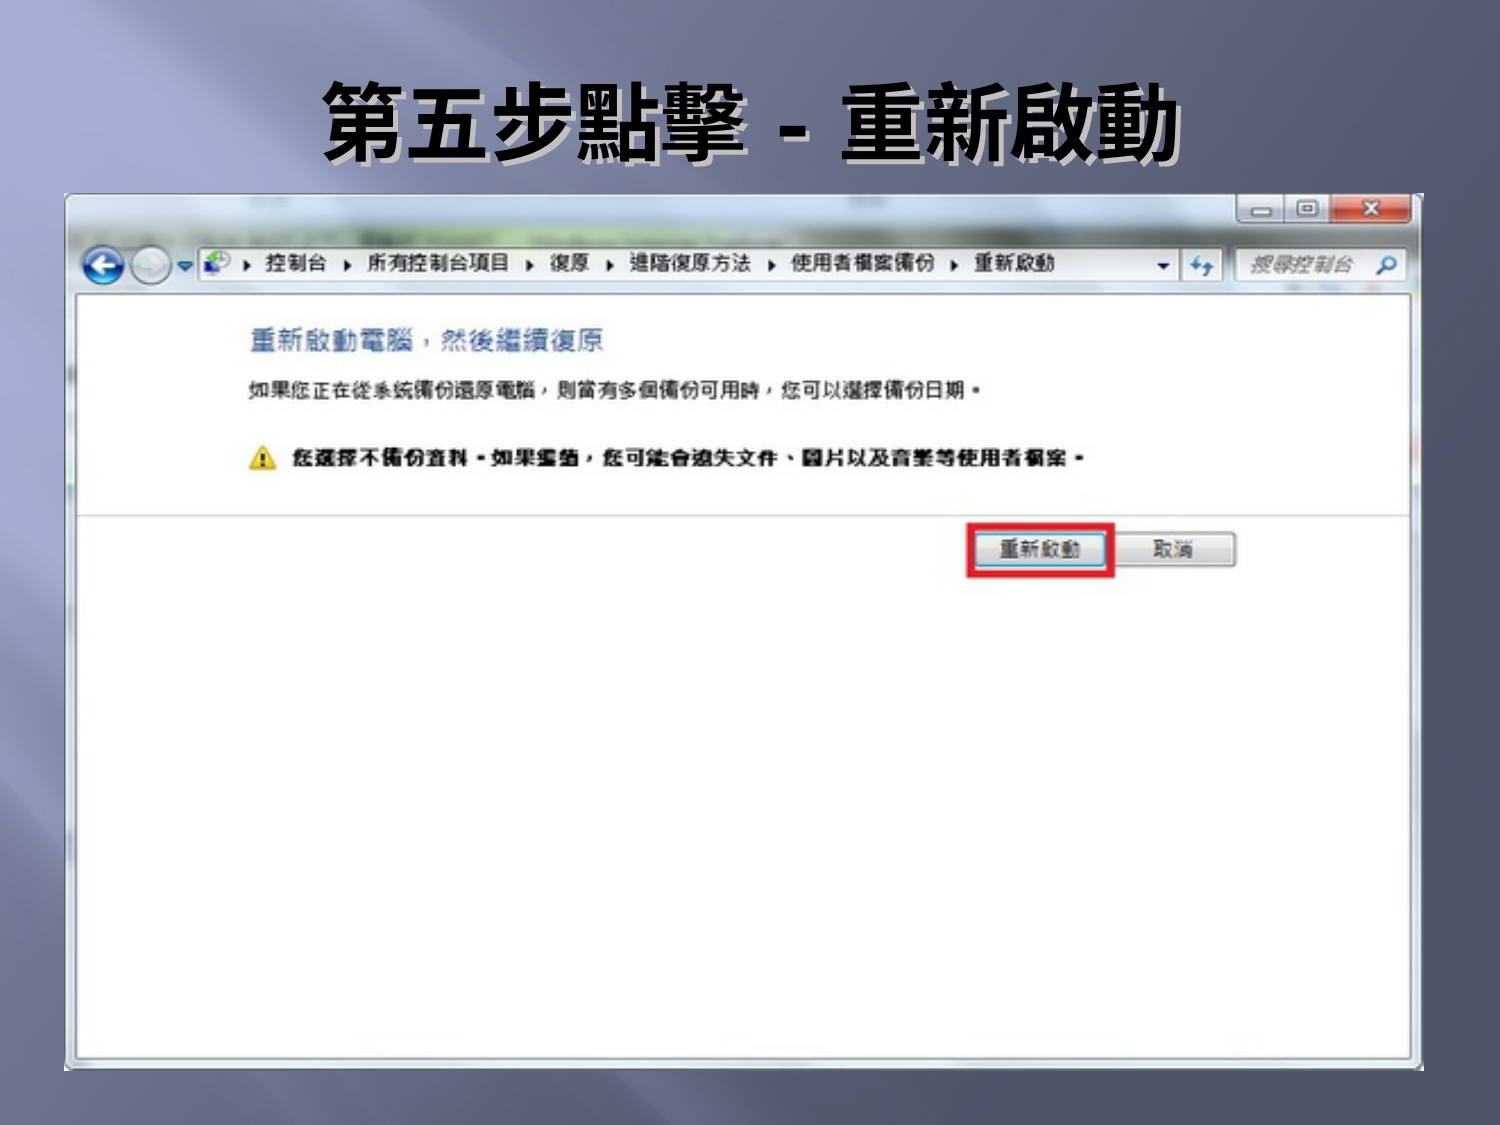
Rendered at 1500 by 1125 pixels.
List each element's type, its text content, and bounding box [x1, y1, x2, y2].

picture [64, 193, 1424, 1071]
title 第五步點擊-重新啟動 [75, 45, 1426, 197]
